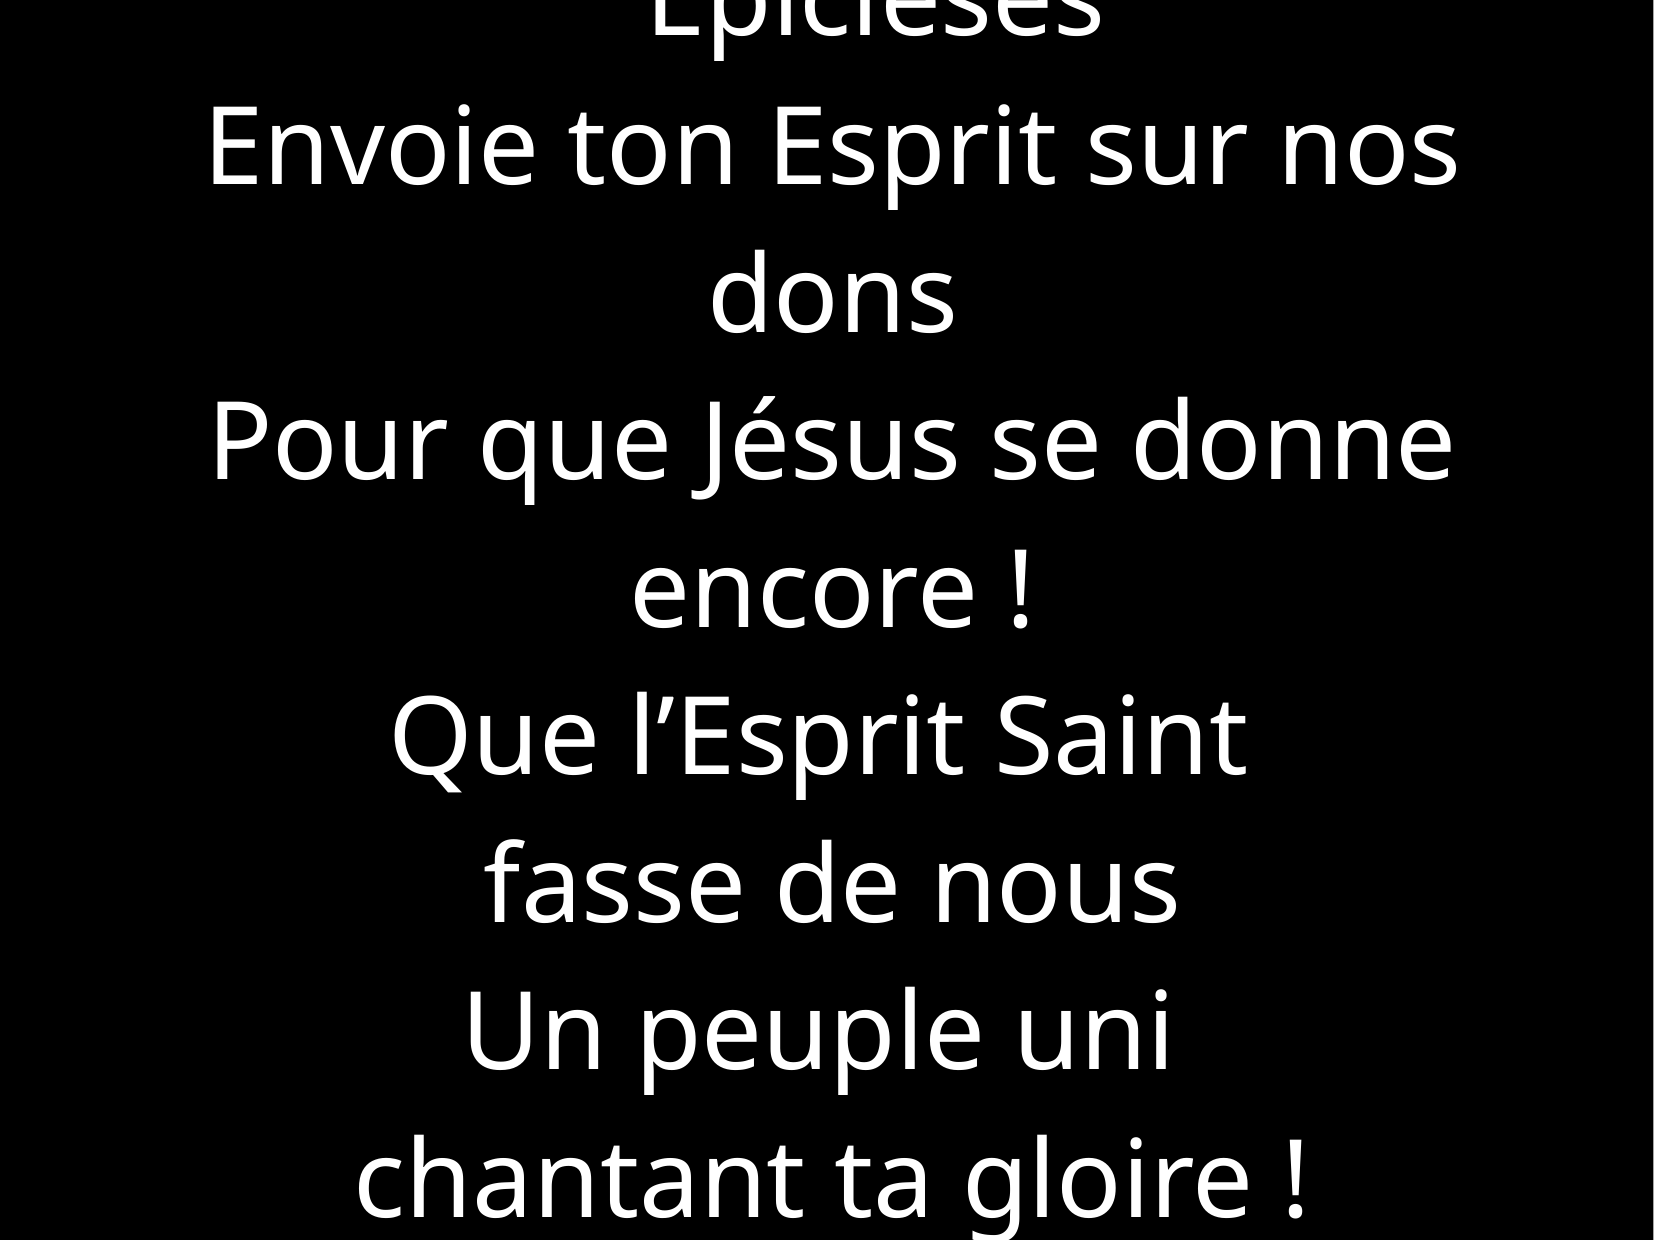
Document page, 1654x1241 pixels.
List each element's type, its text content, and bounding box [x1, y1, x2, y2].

subtitle Épiclèses Envoie ton Esprit sur nos dons Pour que Jésus se donne encore ! Que l’Esprit Saint fasse de nous Un peuple uni chantant ta gloire ! [70, 0, 1595, 1241]
